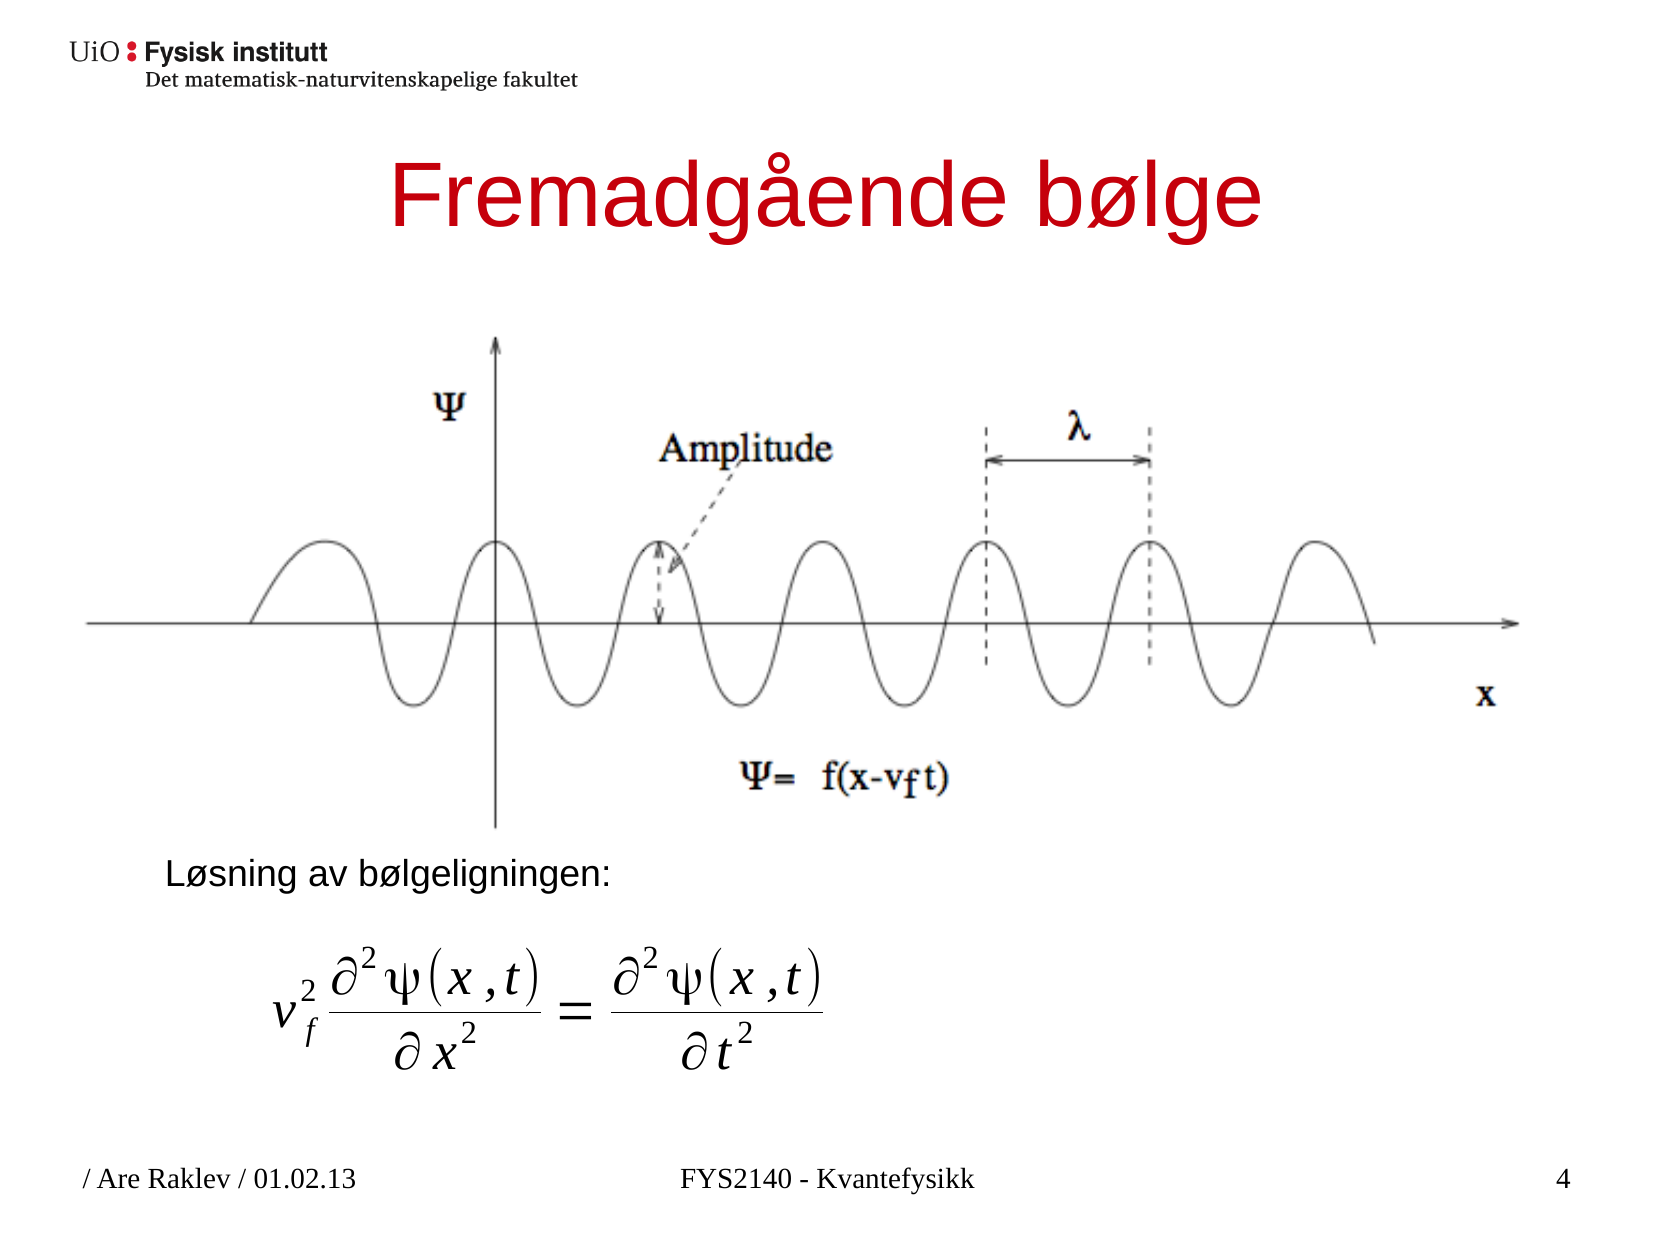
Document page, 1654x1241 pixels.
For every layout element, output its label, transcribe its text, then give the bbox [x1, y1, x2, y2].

text_box Løsning av bølgeligningen: [150, 844, 638, 902]
picture [68, 37, 581, 93]
title Fremadgående bølge [82, 90, 1571, 298]
chart [264, 939, 830, 1082]
picture [47, 312, 1603, 863]
